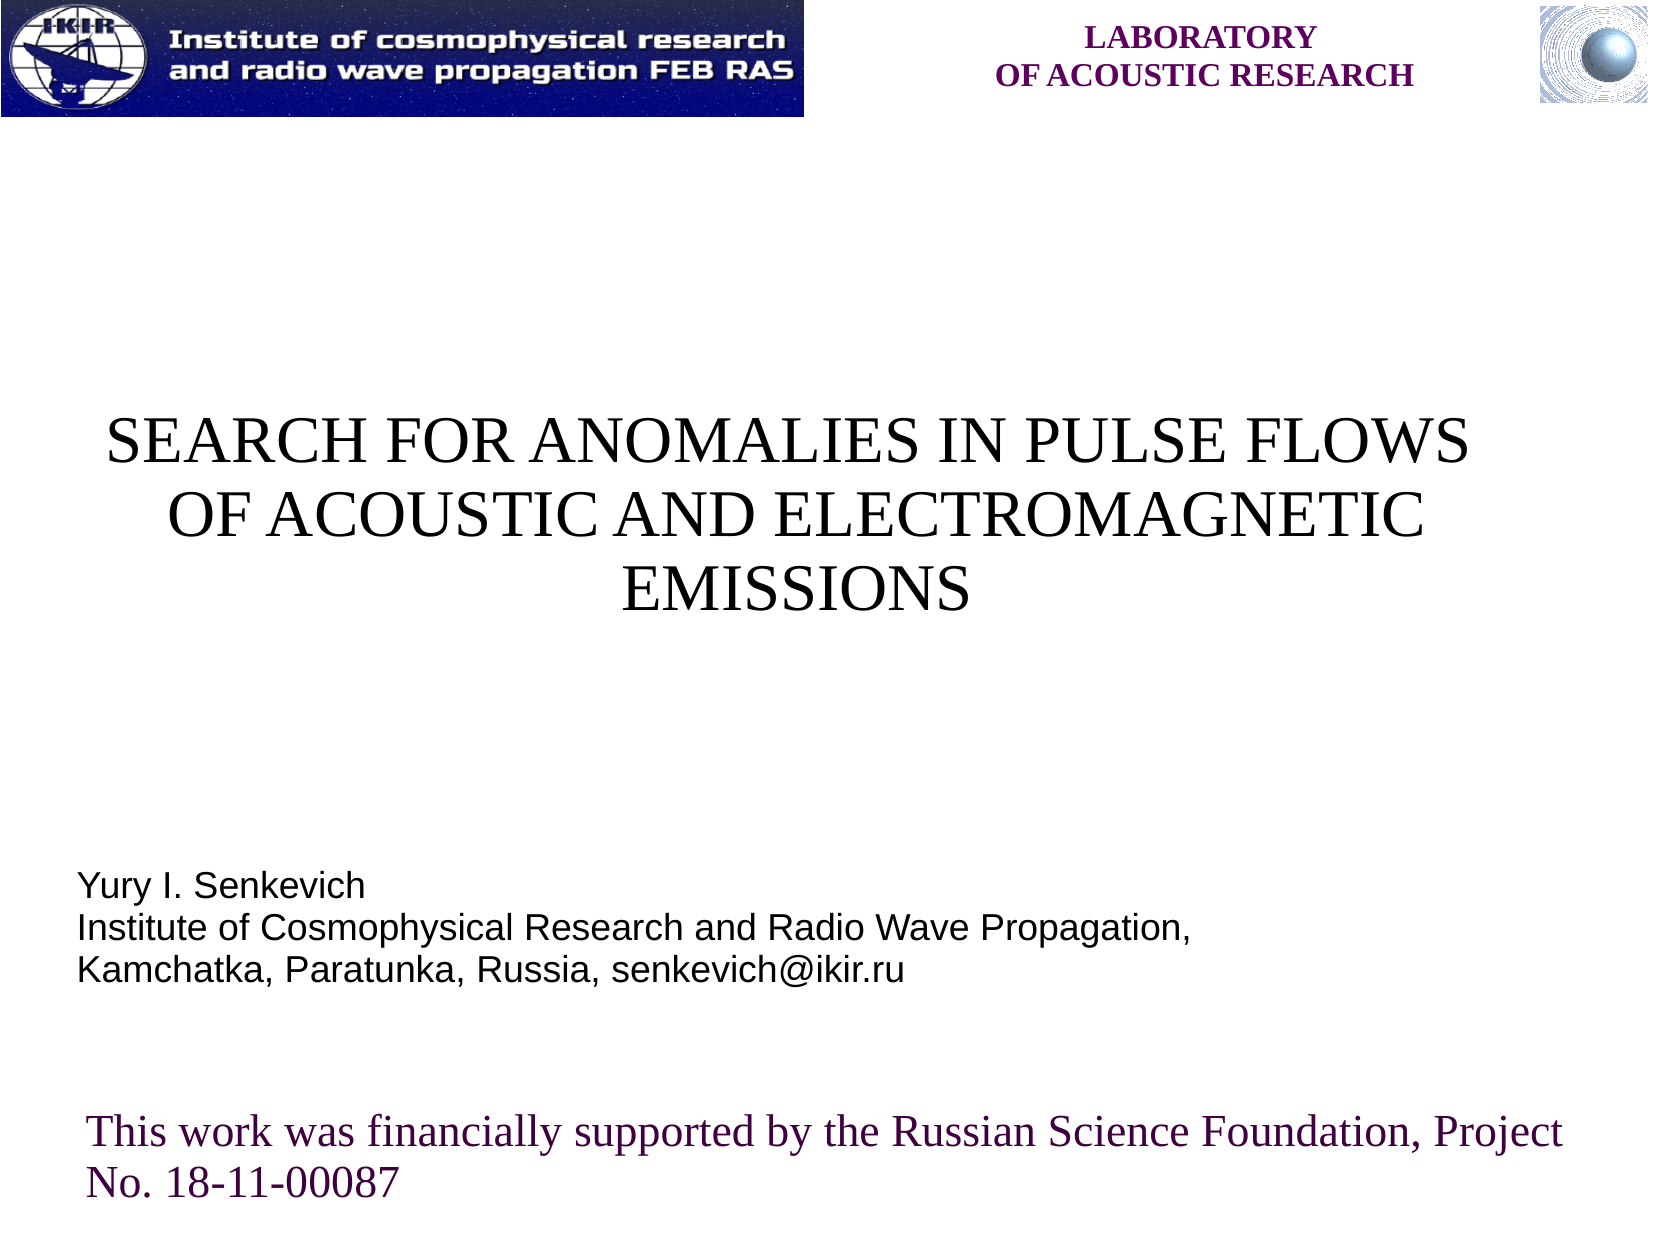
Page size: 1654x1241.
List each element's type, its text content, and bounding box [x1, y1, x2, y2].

text_box [1572, 96, 1592, 103]
picture [1, 0, 804, 117]
text_box This work was financially supported by the Russian Science Foundation, Project No. 18-11-00087 [70, 1098, 1601, 1215]
text_box LABORATORY OF ACOUSTIC RESEARCH [885, 11, 1524, 101]
text_box [1540, 6, 1598, 103]
text_box Yury I. Senkevich Institute of Cosmophysical Research and Radio Wave Propagation, Kamchatka, Paratunka, Russia, senkevich@ikir.ru [61, 857, 1524, 999]
text_box [1616, 8, 1627, 14]
text_box [1621, 6, 1648, 27]
text_box [1623, 92, 1629, 99]
text_box [1562, 13, 1648, 103]
text_box [1540, 6, 1547, 13]
text_box SEARCH FOR ANOMALIES IN PULSE FLOWS OF ACOUSTIC AND ELECTROMAGNETIC EMISSIONS [23, 395, 1571, 633]
